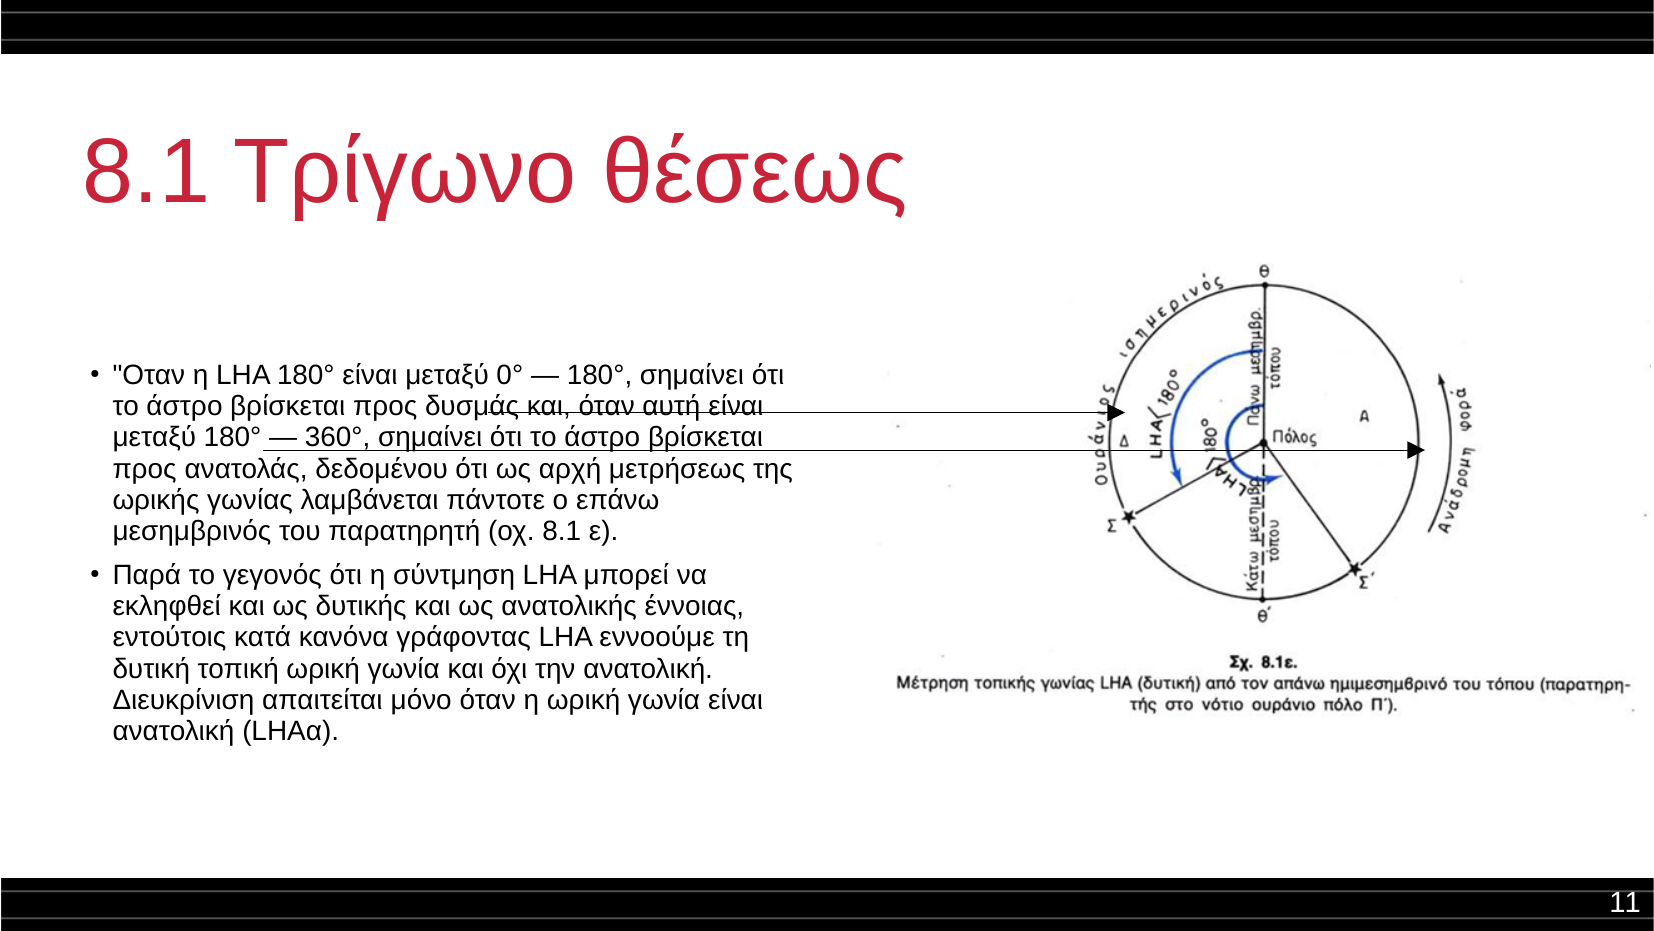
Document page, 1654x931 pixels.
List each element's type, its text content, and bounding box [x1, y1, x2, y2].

picture [1, 878, 1654, 931]
picture [1, 0, 1654, 54]
list "Οταν η LΗΑ 180° είναι μεταξύ 0° — 180°, σημαίνει ότι το άστρο βρίσκεται προς δυσμάς και, όταν αυτή είναι μεταξύ 180° — 360°, σημαίνει ότι το άστρο βρίσκεται προς ανατολάς, δεδομένου ότι ως αρχή μετρήσεως της ωρικής γωνίας λαμβάνεται πάντοτε ο επάνω μεσημβρινός του παρατηρητή (οχ. 8.1 ε). Παρά το γεγονός ότι η σύντμηση LΗΑ μπορεί να εκληφθεί και ως δυτικής και ως ανατολικής έννοιας, εντούτοις κατά κανόνα γράφοντας LΗΑ εννοούμε τη δυτική τοπική ωρική γωνία και όχι την ανατολική. Διευκρίνιση απαιτείται μόνο όταν η ωρική γωνία είναι ανατολική (LHAα). [82, 271, 809, 758]
picture [860, 262, 1651, 723]
title 8.1 Τρίγωνο θέσεως [82, 92, 1571, 249]
